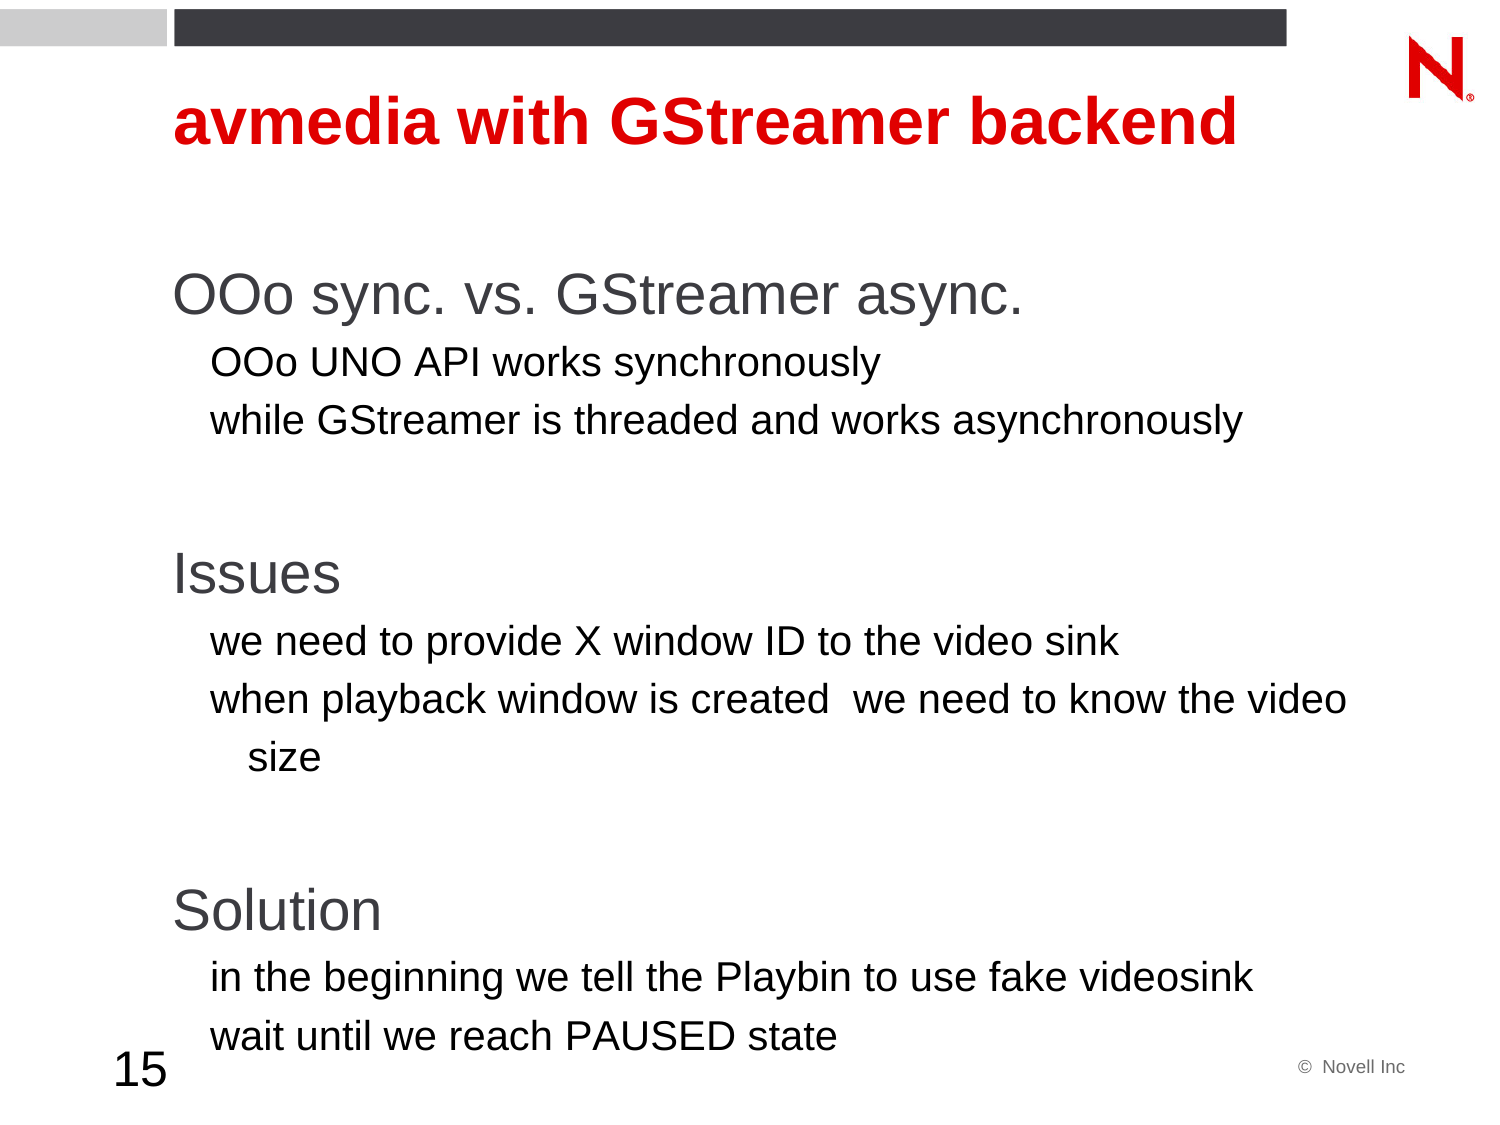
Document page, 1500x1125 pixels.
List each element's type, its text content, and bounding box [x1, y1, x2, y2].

picture [1404, 32, 1477, 105]
title avmedia with GStreamer backend [173, 41, 1395, 205]
list OOo sync. vs. GStreamer async. OOo UNO API works synchronously while GStreamer is threaded and works asynchronously Issues we need to provide X window ID to the video sink when playback window is created we need to know the video size Solution in the beginning we tell the Playbin to use fake videosink wait until we reach PAUSED state [172, 246, 1413, 1043]
